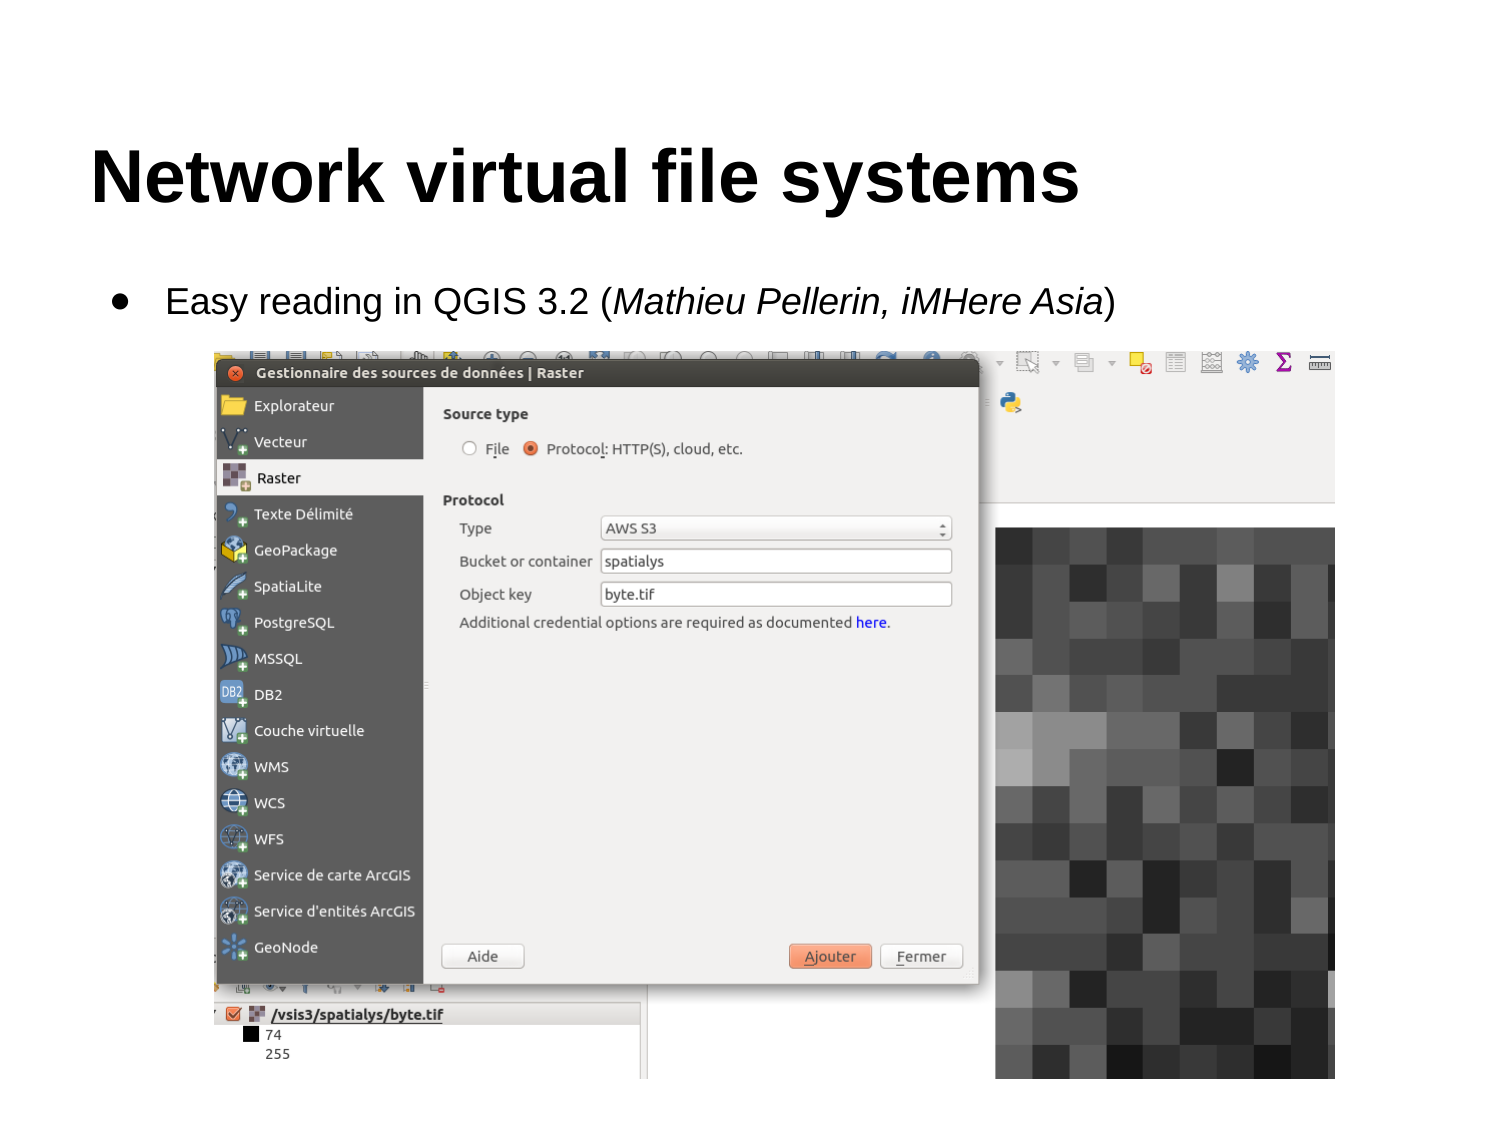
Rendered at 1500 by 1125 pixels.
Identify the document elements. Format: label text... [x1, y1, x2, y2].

title Network virtual file systems [75, 45, 1425, 233]
picture [214, 351, 1335, 1079]
list Easy reading in QGIS 3.2 (Mathieu Pellerin, iMHere Asia) [75, 262, 1425, 1078]
